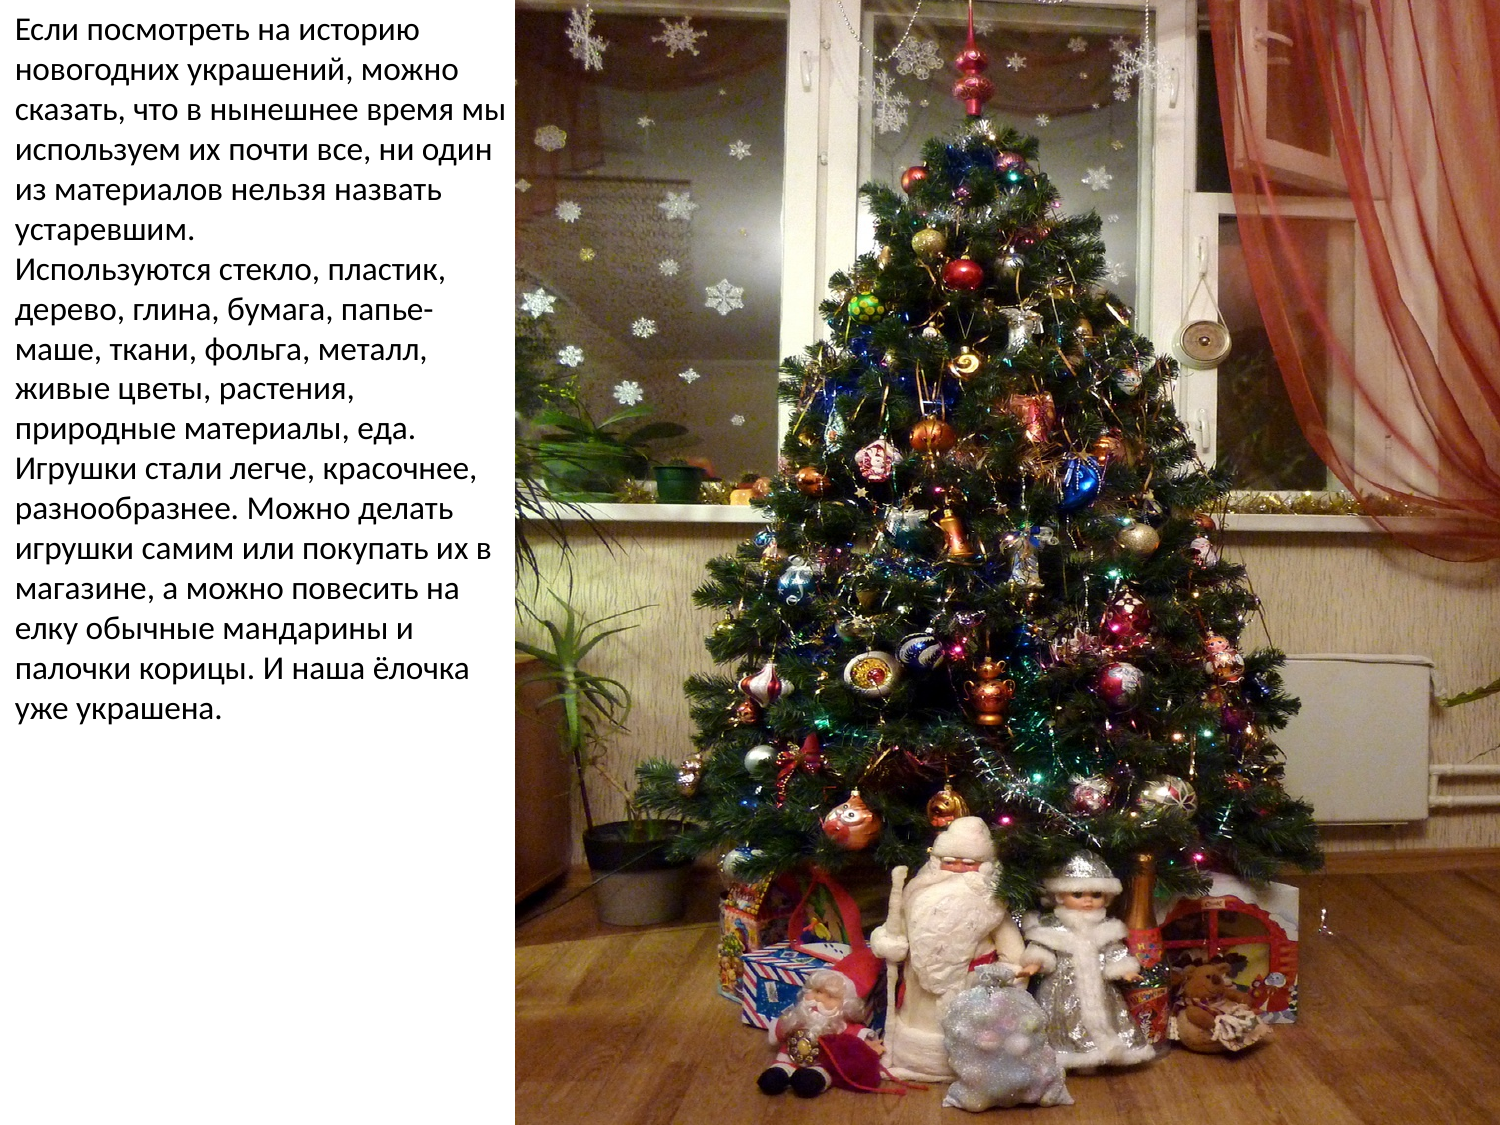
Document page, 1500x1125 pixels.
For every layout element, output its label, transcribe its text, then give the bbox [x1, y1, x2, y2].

text_box Если посмотреть на историю новогодних украшений, можно сказать, что в нынешнее время мы используем их почти все, ни один из материалов нельзя назвать устаревшим. Используются стекло, пластик, дерево, глина, бумага, папье-маше, ткани, фольга, металл, живые цветы, растения, природные материалы, еда. Игрушки стали легче, красочнее, разнообразнее. Можно делать игрушки самим или покупать их в магазине, а можно повесить на елку обычные мандарины и палочки корицы. И наша ёлочка уже украшена. [0, 0, 528, 779]
picture [515, 0, 1500, 1125]
